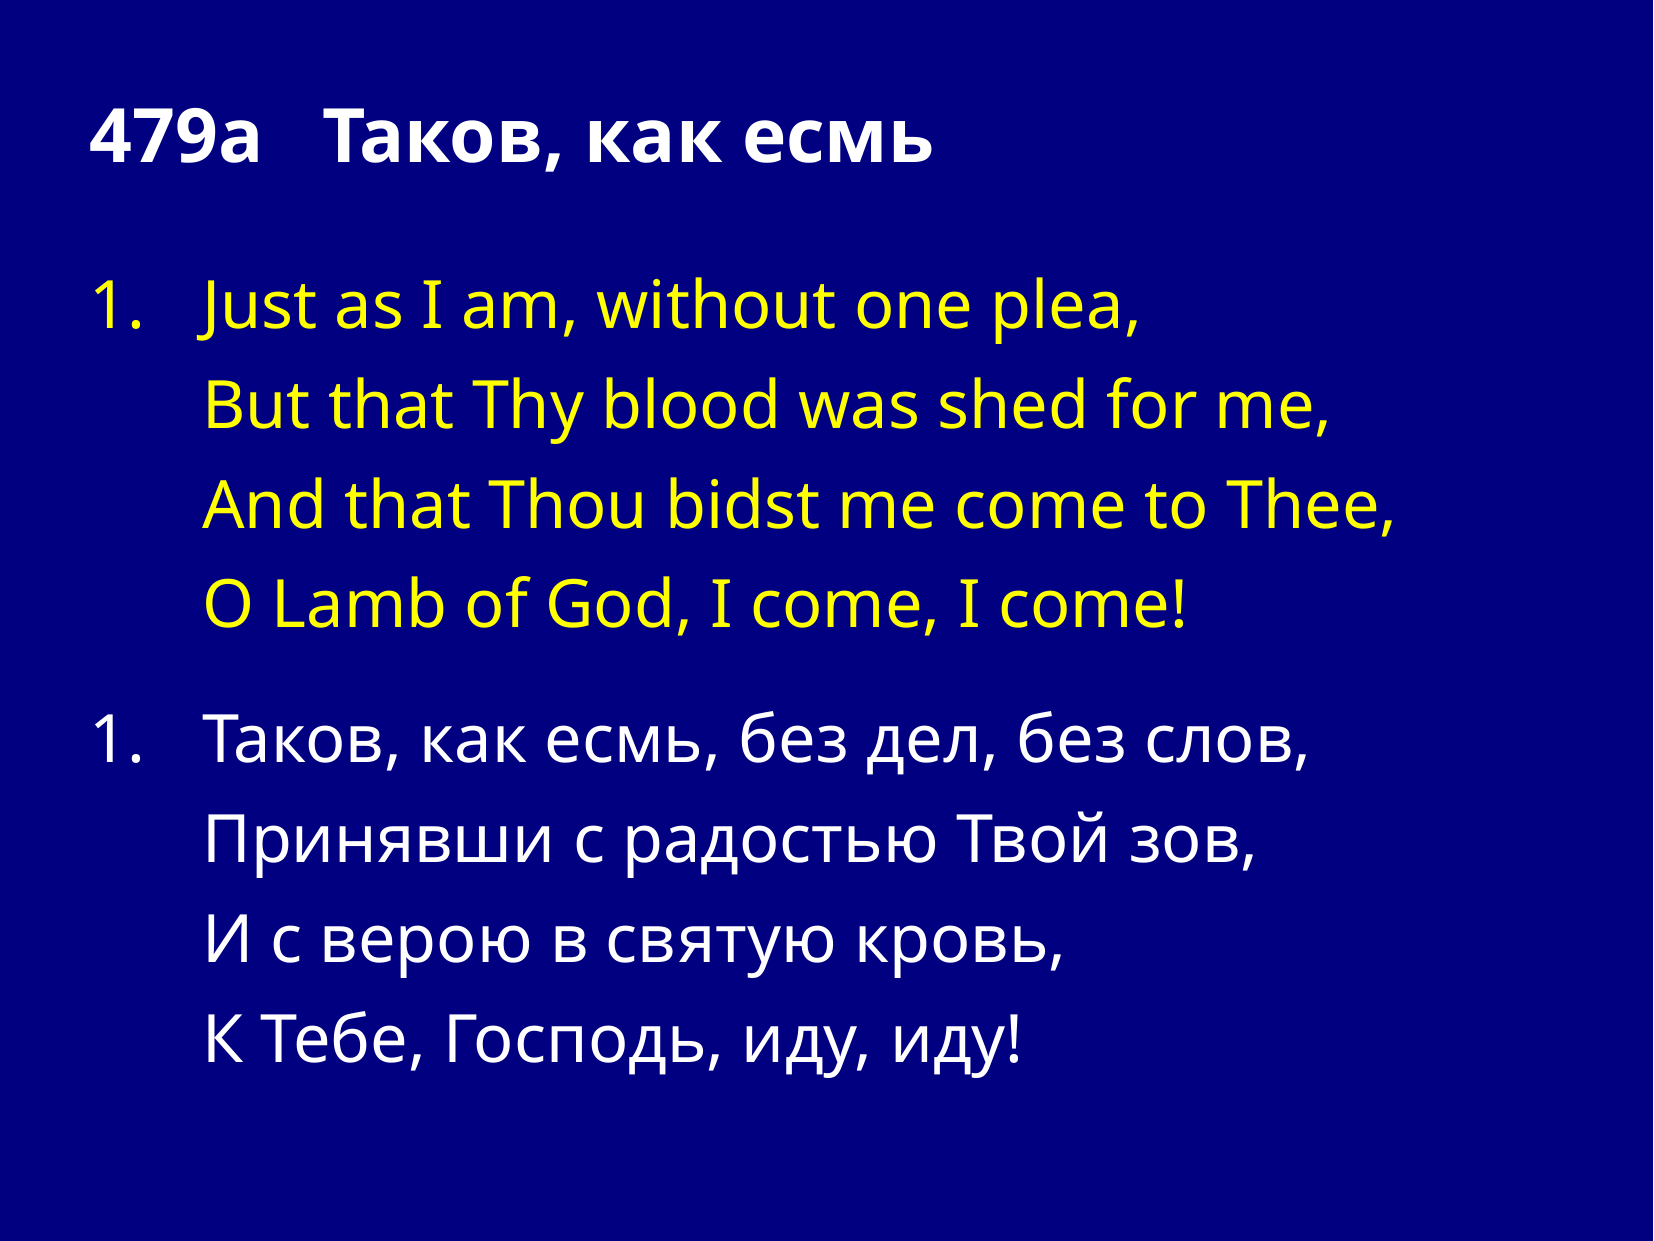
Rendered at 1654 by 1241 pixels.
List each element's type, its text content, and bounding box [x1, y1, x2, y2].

text_box 1. Just as I am, without one plea, But that Thy blood was shed for me, And that Thou bidst me come to Thee, O Lamb of God, I come, I come! [75, 188, 1576, 638]
text_box 479а Таков, как есмь [75, 75, 1576, 188]
text_box 1. Таков, как есмь, без дел, без слов, Принявши с радостью Твой зов, И с верою в святую кровь, К Тебе, Господь, иду, иду! [75, 675, 1576, 1163]
